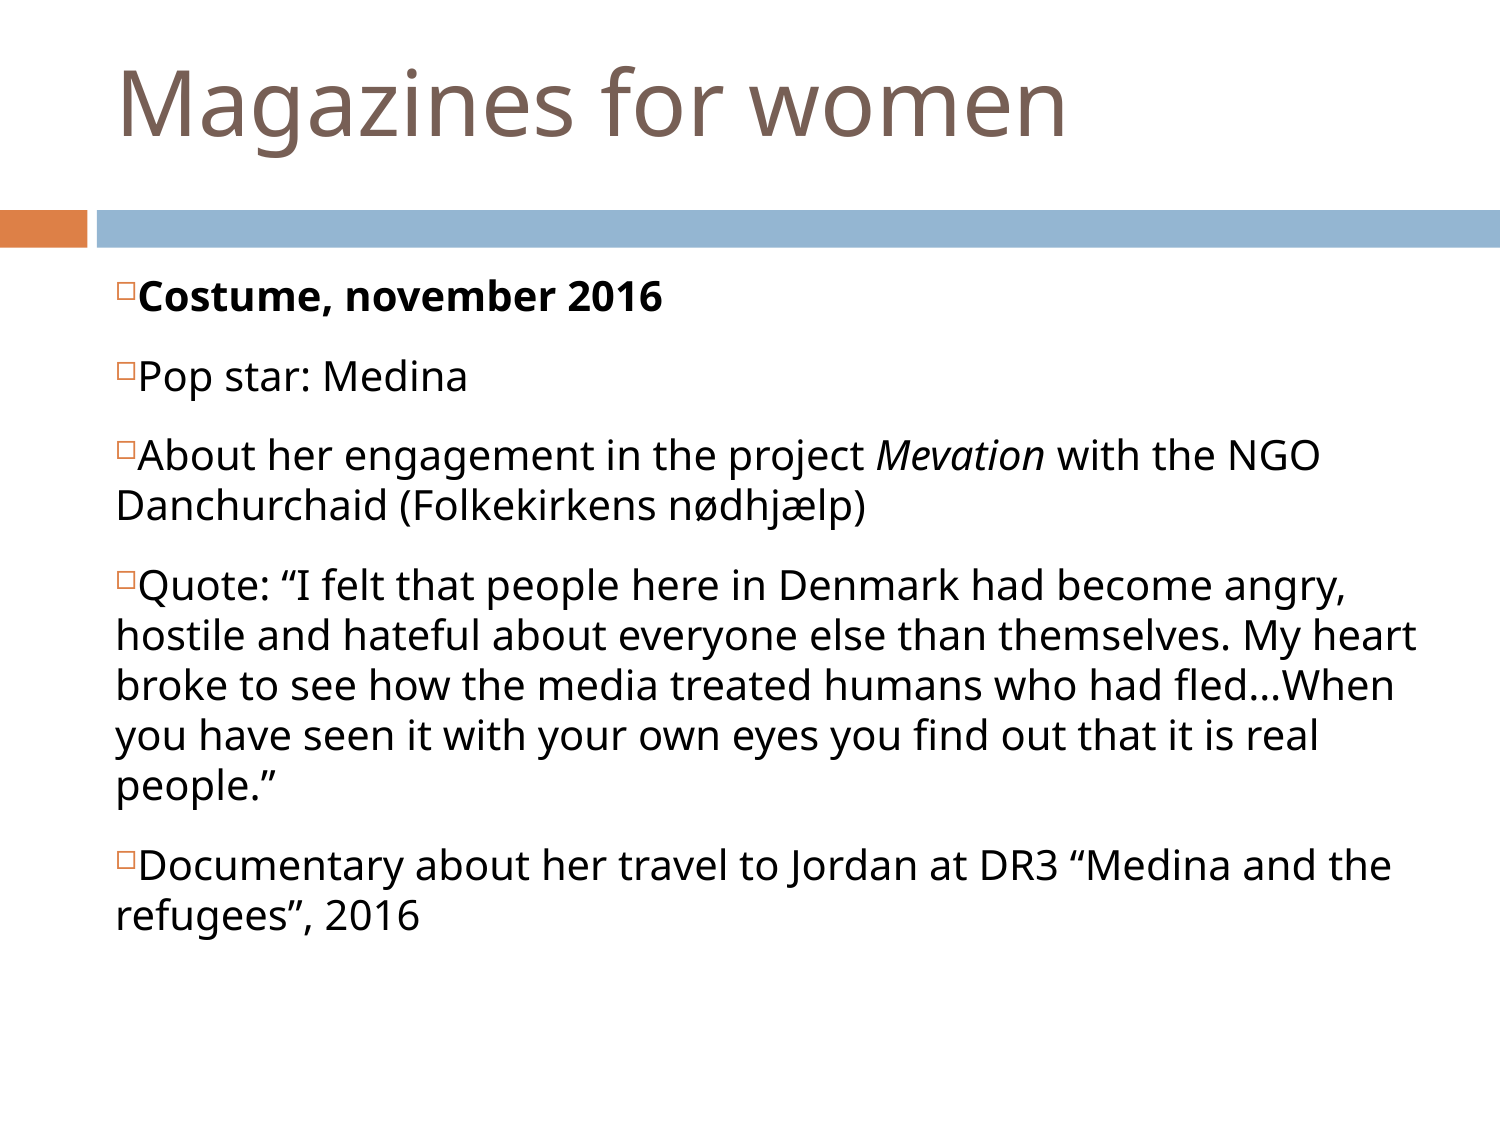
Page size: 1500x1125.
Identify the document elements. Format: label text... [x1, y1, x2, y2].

list Costume, november 2016 Pop star: Medina About her engagement in the project Mevation with the NGO Danchurchaid (Folkekirkens nødhjælp) Quote: “I felt that people here in Denmark had become angry, hostile and hateful about everyone else than themselves. My heart broke to see how the media treated humans who had fled…When you have seen it with your own eyes you find out that it is real people.” Documentary about her travel to Jordan at DR3 “Medina and the refugees”, 2016 [100, 262, 1438, 1000]
title Magazines for women [100, 37, 1438, 200]
